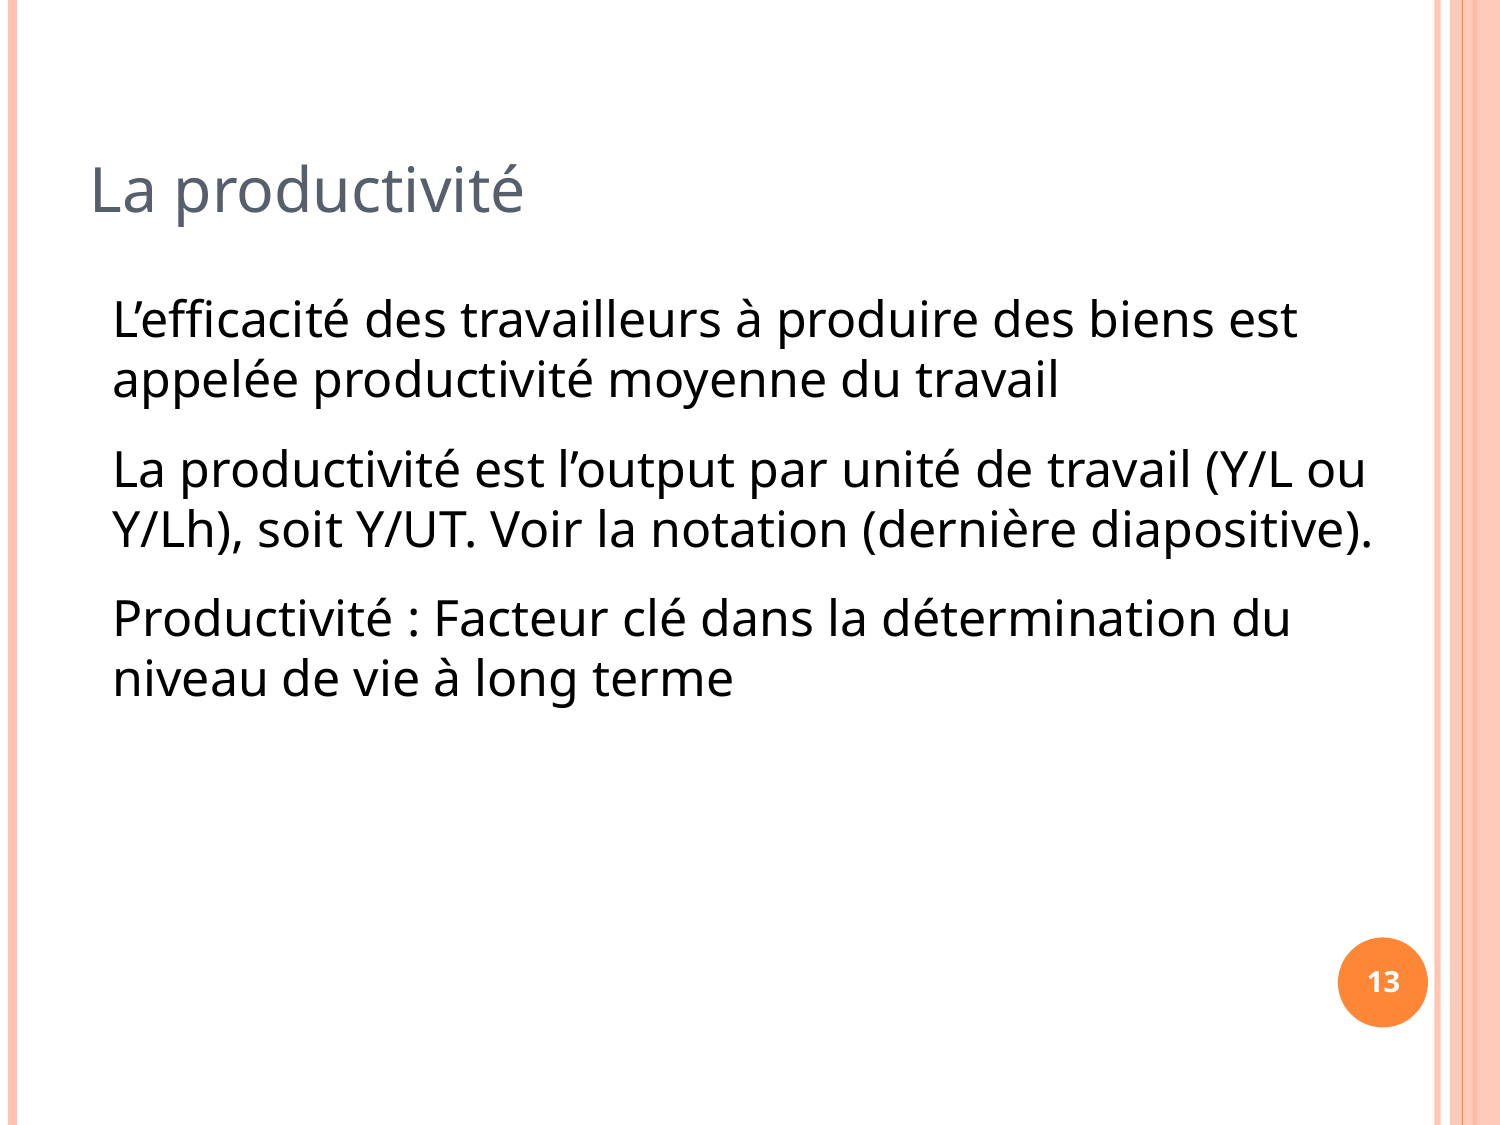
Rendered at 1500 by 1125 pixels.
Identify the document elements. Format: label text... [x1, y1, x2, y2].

list L’efficacité des travailleurs à produire des biens est appelée productivité moyenne du travail La productivité est l’output par unité de travail (Y/L ou Y/Lh), soit Y/UT. Voir la notation (dernière diapositive). Productivité : Facteur clé dans la détermination du niveau de vie à long terme [112, 287, 1388, 1000]
slide_number <numéro> [1333, 940, 1434, 1027]
title La productivité [75, 45, 1300, 233]
